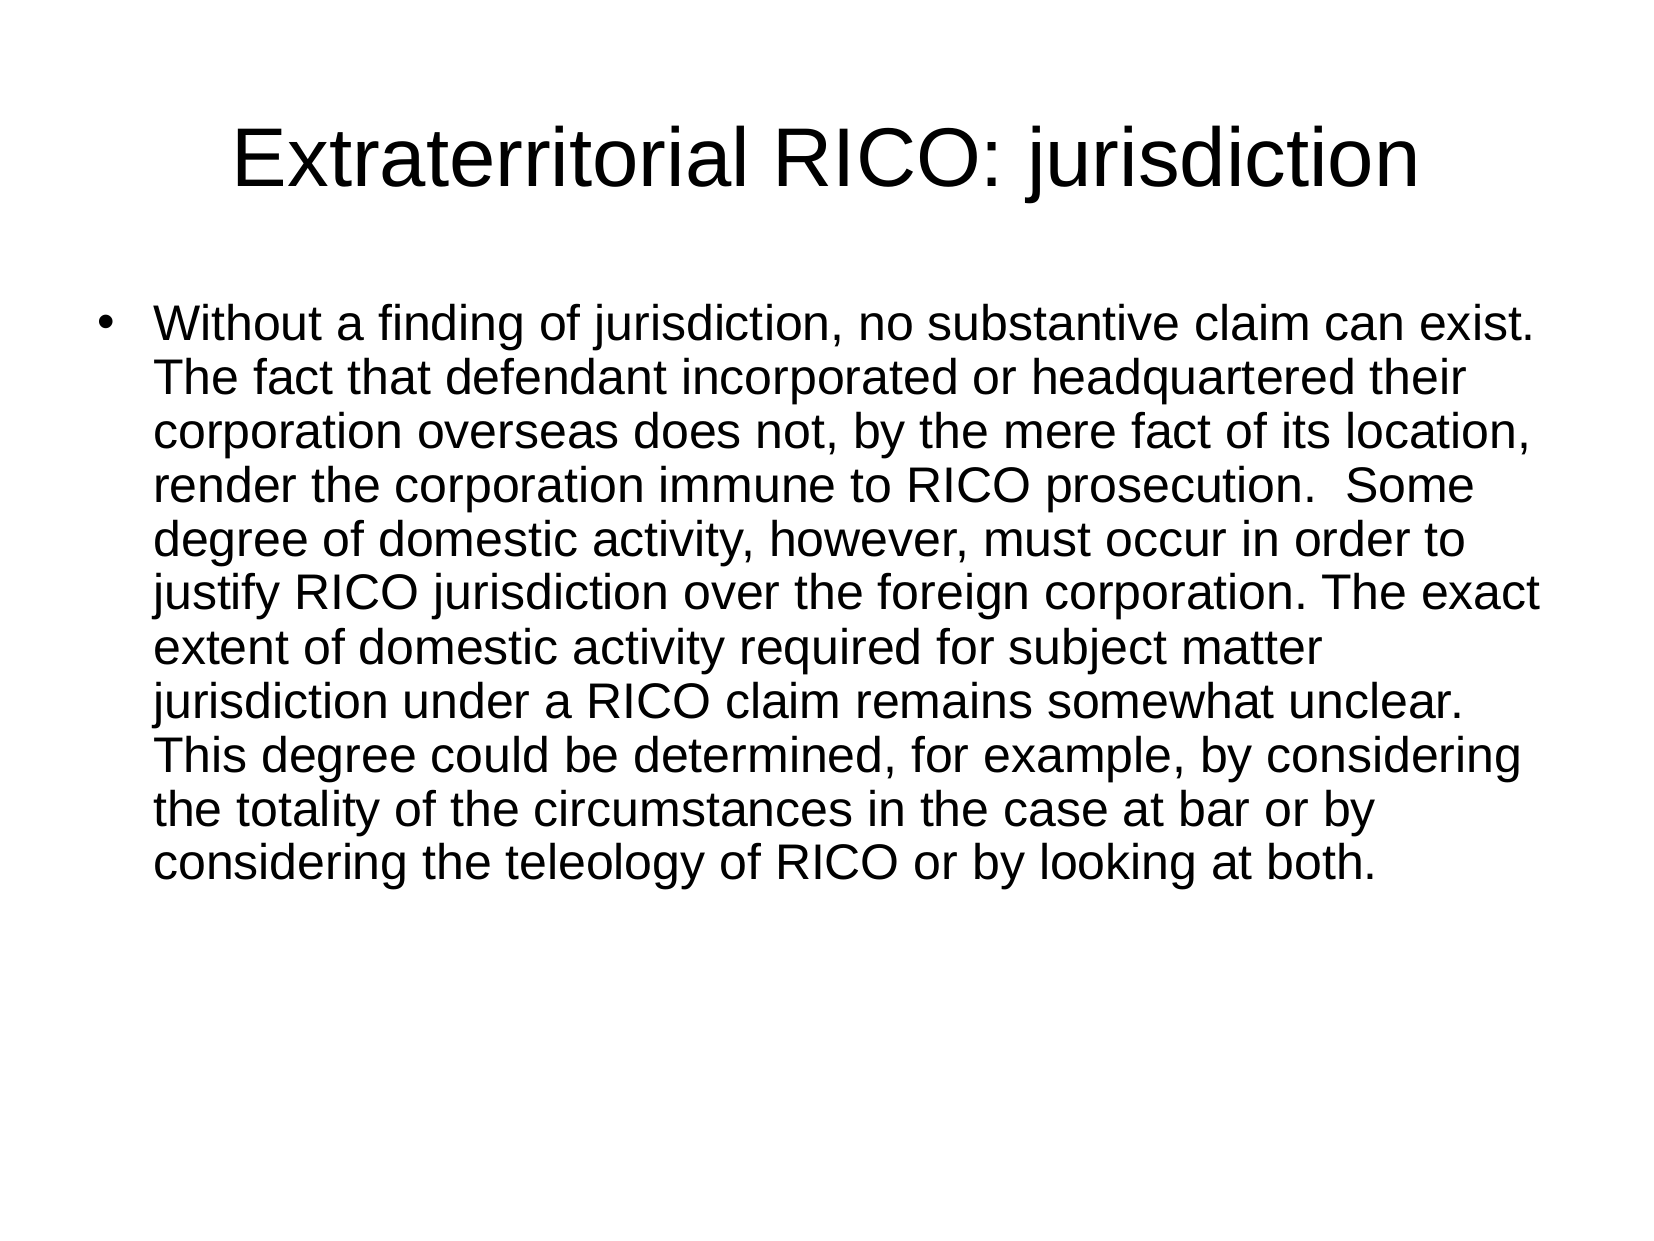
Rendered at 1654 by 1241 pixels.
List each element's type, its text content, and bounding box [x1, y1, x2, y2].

list Without a finding of jurisdiction, no substantive claim can exist. The fact that defendant incorporated or headquartered their corporation overseas does not, by the mere fact of its location, render the corporation immune to RICO prosecution. Some degree of domestic activity, however, must occur in order to justify RICO jurisdiction over the foreign corporation. The exact extent of domestic activity required for subject matter jurisdiction under a RICO claim remains somewhat unclear. This degree could be determined, for example, by considering the totality of the circumstances in the case at bar or by considering the teleology of RICO or by looking at both. [82, 289, 1571, 1108]
title Extraterritorial RICO: jurisdiction [82, 49, 1571, 257]
